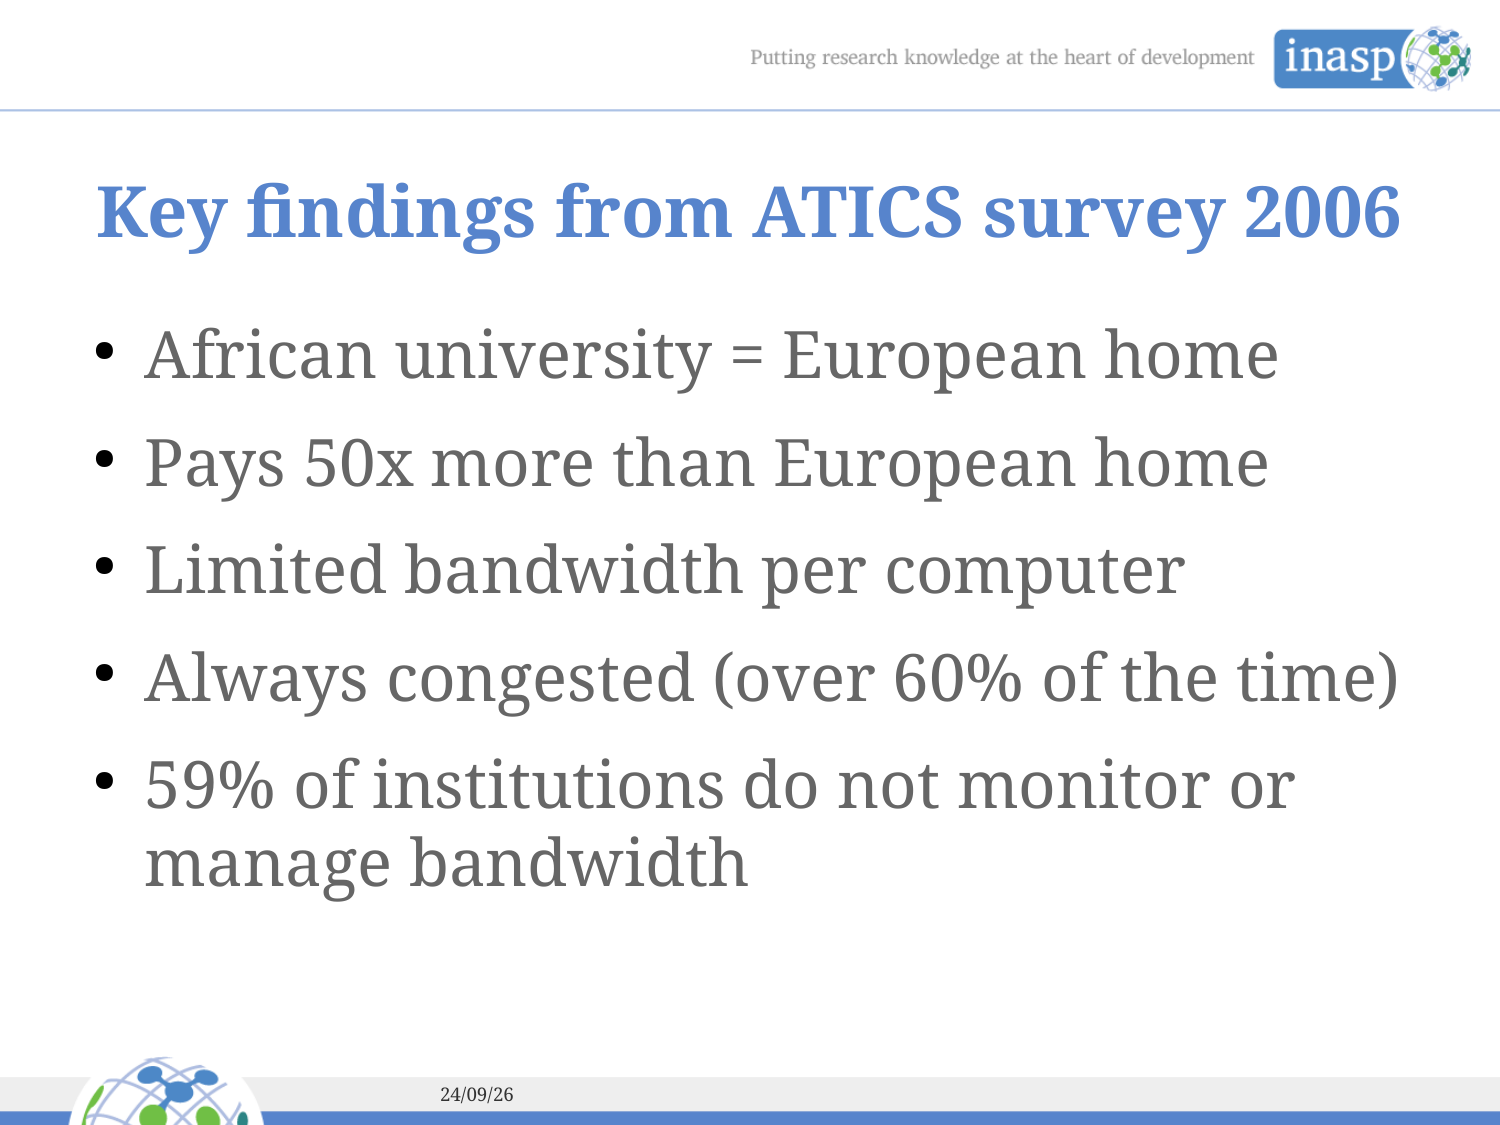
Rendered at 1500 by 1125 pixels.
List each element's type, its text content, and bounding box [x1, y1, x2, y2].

list African university = European home Pays 50x more than European home Limited bandwidth per computer Always congested (over 60% of the time) 59% of institutions do not monitor or manage bandwidth [75, 313, 1426, 967]
title Key findings from ATICS survey 2006 [75, 129, 1426, 313]
picture [0, 0, 1500, 1125]
